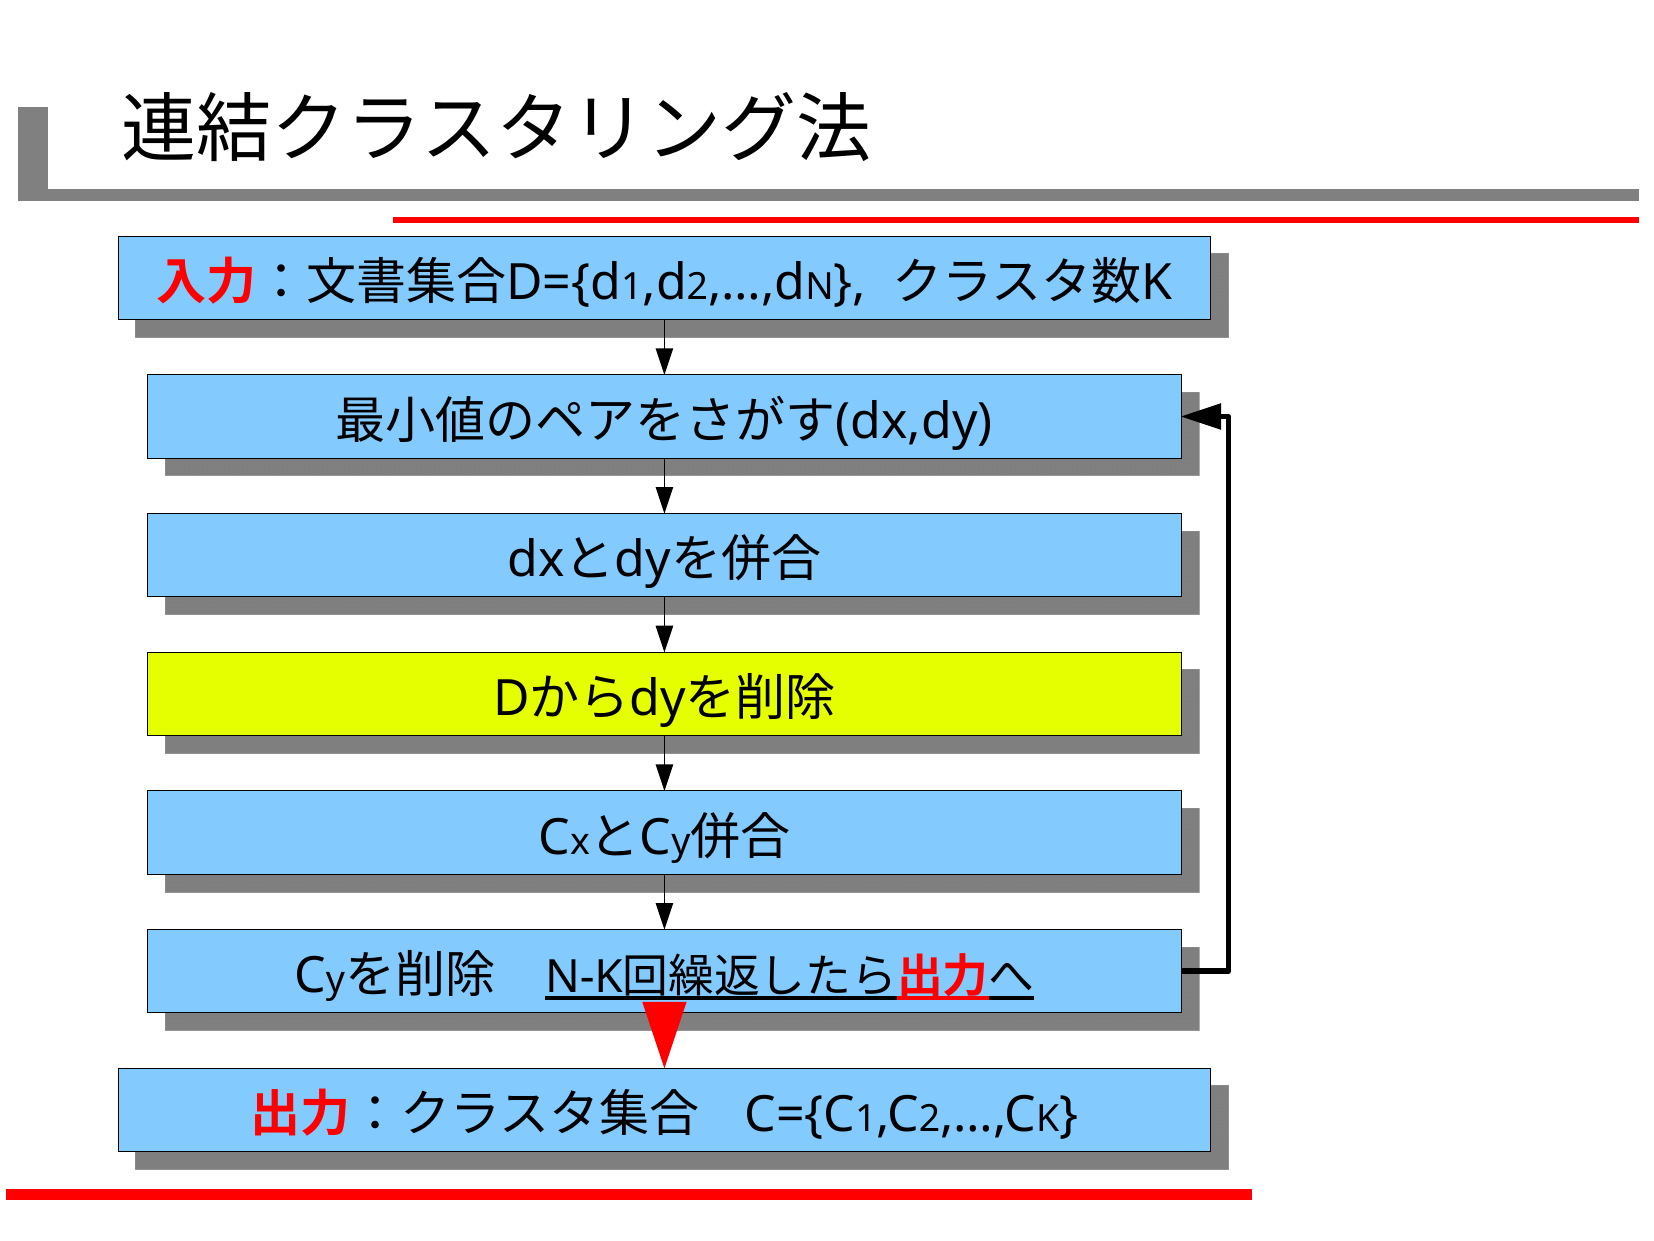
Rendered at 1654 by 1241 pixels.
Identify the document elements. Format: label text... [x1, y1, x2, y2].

title 連結クラスタリング法 [121, 18, 1534, 226]
text_box Cyを削除 N-K回繰返したら出力へ [147, 929, 1182, 1013]
text_box 最小値のペアをさがす(dx,dy) [147, 374, 1182, 459]
text_box 出力：クラスタ集合 C={C1,C2,…,CK} [118, 1068, 1211, 1152]
text_box 入力：文書集合D={d1,d2,…,dN}, クラスタ数K [118, 236, 1211, 320]
text_box Dからdyを削除 [147, 652, 1182, 736]
text_box dxとdyを併合 [147, 513, 1182, 597]
text_box CxとCy併合 [147, 790, 1182, 875]
